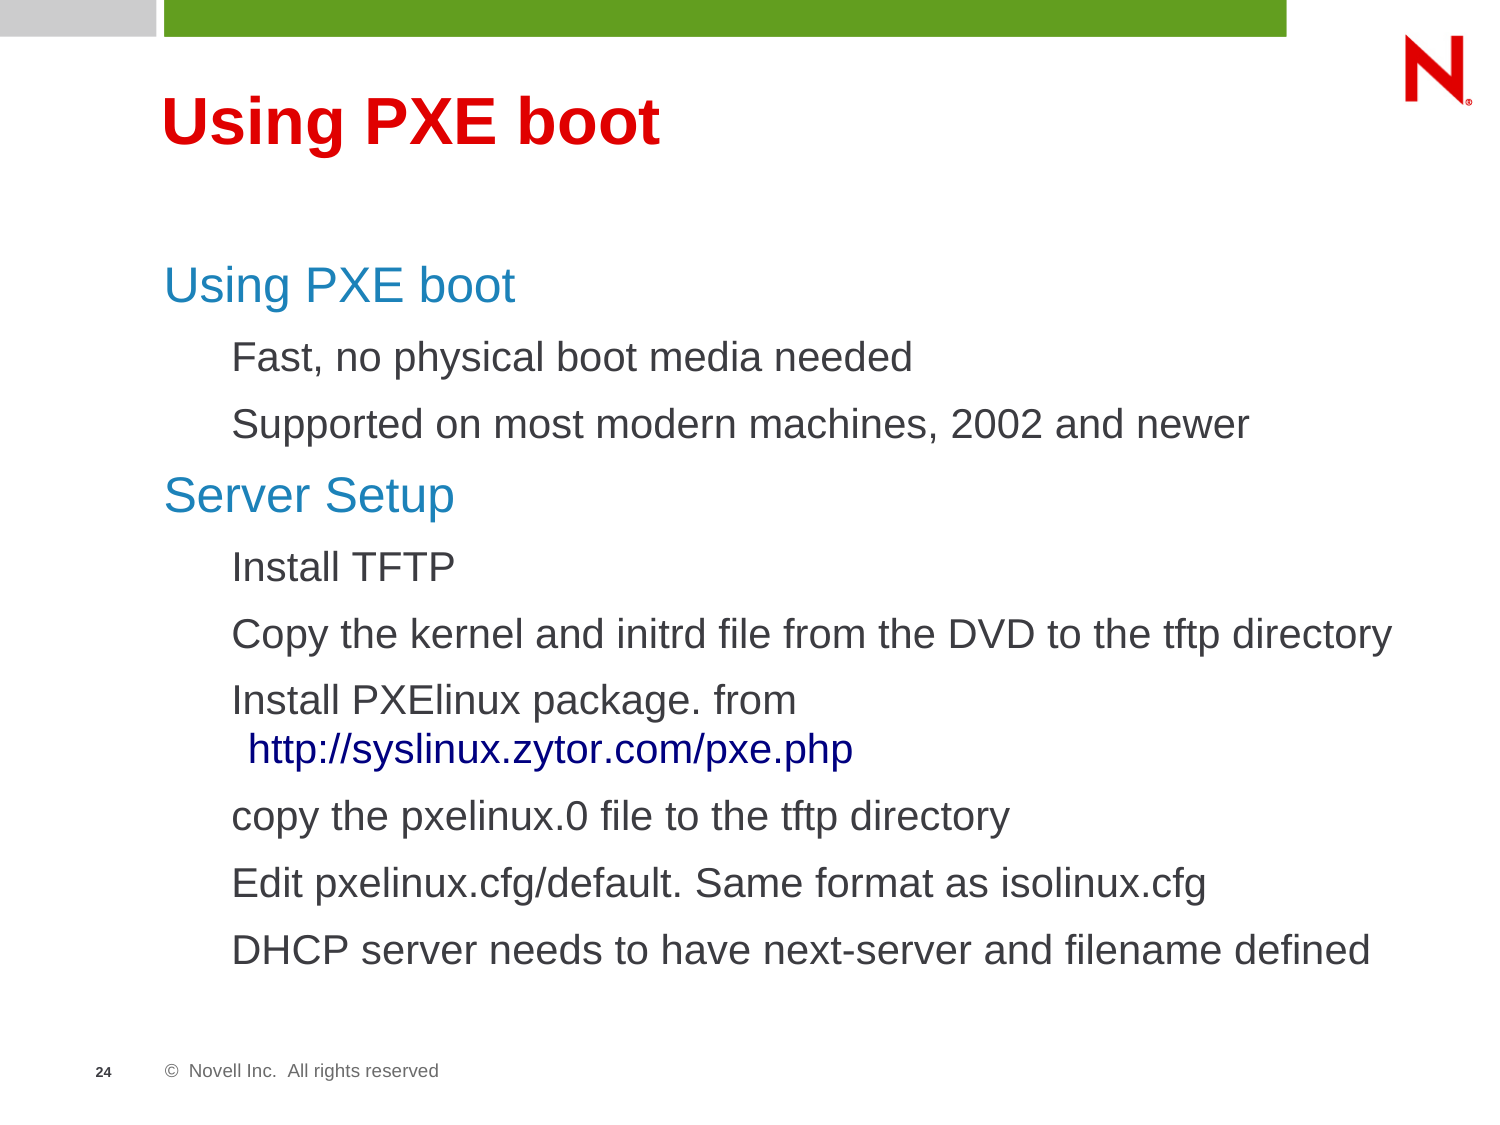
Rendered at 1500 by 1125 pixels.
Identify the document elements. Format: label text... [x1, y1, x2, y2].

title Using PXE boot [161, 41, 1383, 205]
picture [1403, 32, 1473, 107]
list Using PXE boot Fast, no physical boot media needed Supported on most modern machines, 2002 and newer Server Setup Install TFTP Copy the kernel and initrd file from the DVD to the tftp directory Install PXElinux package. from http://syslinux.zytor.com/pxe.php copy the pxelinux.0 file to the tftp directory Edit pxelinux.cfg/default. Same format as isolinux.cfg DHCP server needs to have next-server and filename defined [163, 254, 1404, 1030]
